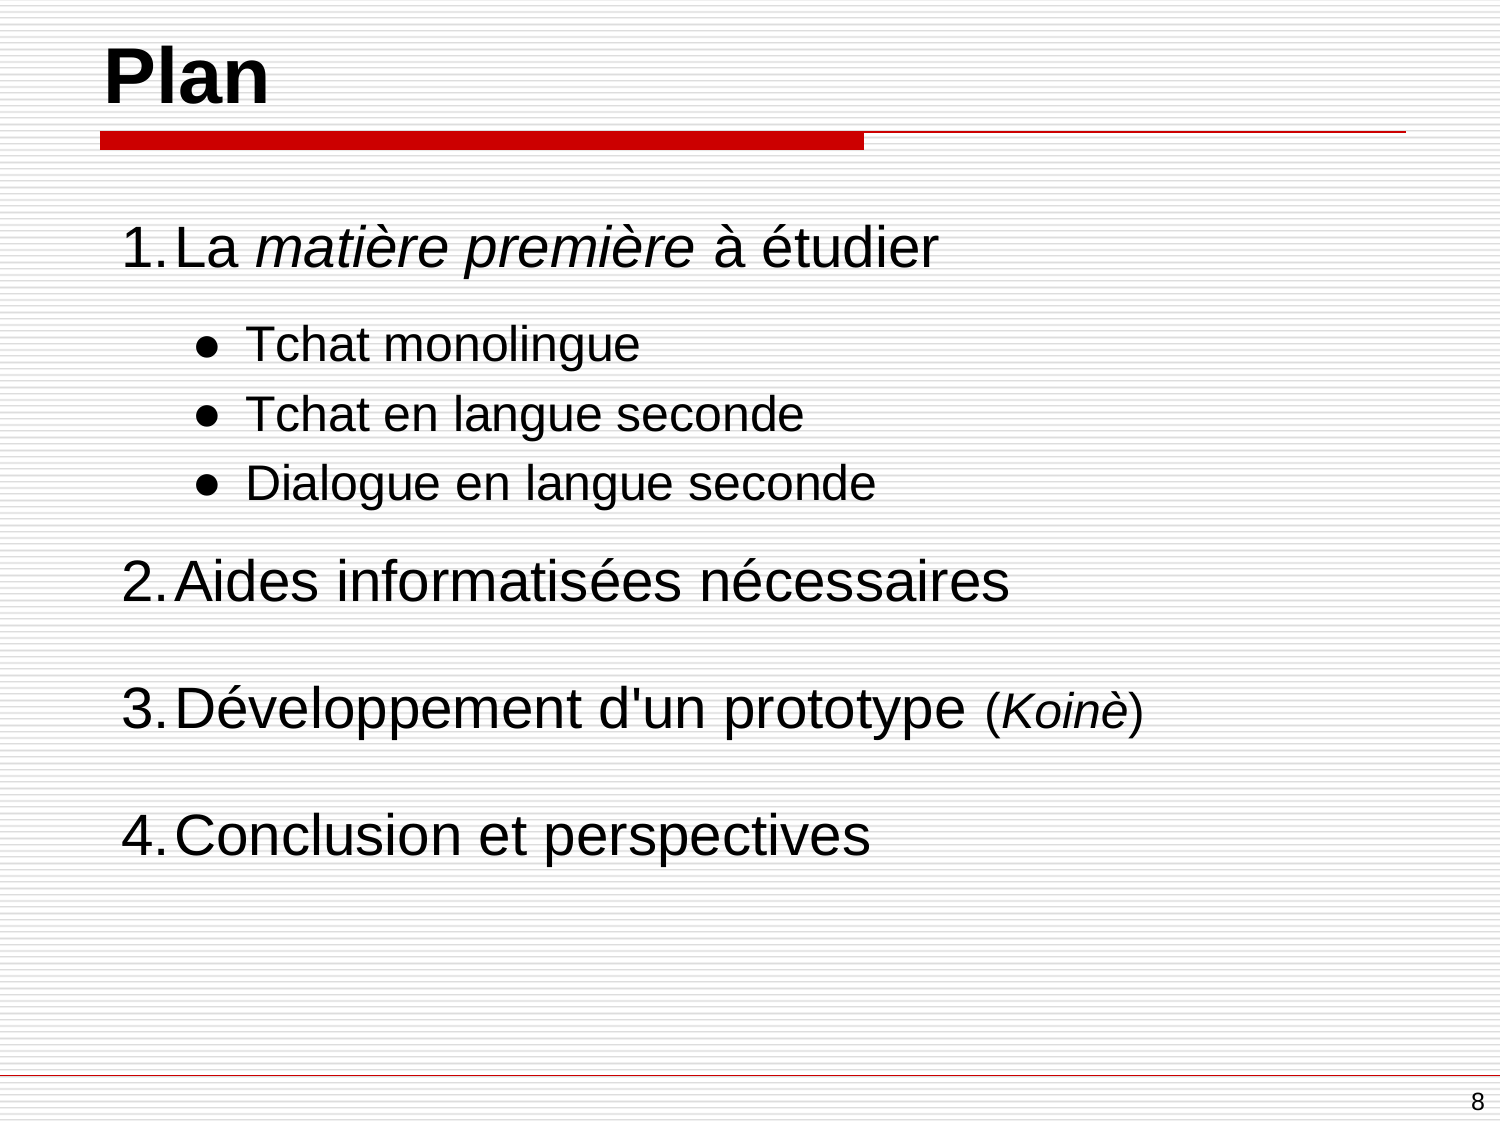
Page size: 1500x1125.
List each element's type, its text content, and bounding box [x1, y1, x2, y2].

picture [0, 1076, 1500, 1125]
list La matière première à étudier Tchat monolingue Tchat en langue seconde Dialogue en langue seconde Aides informatisées nécessaires Développement d'un prototype (Koinè) Conclusion et perspectives [88, 206, 1418, 1045]
title Plan [88, 24, 1418, 129]
picture [0, 0, 1500, 1075]
